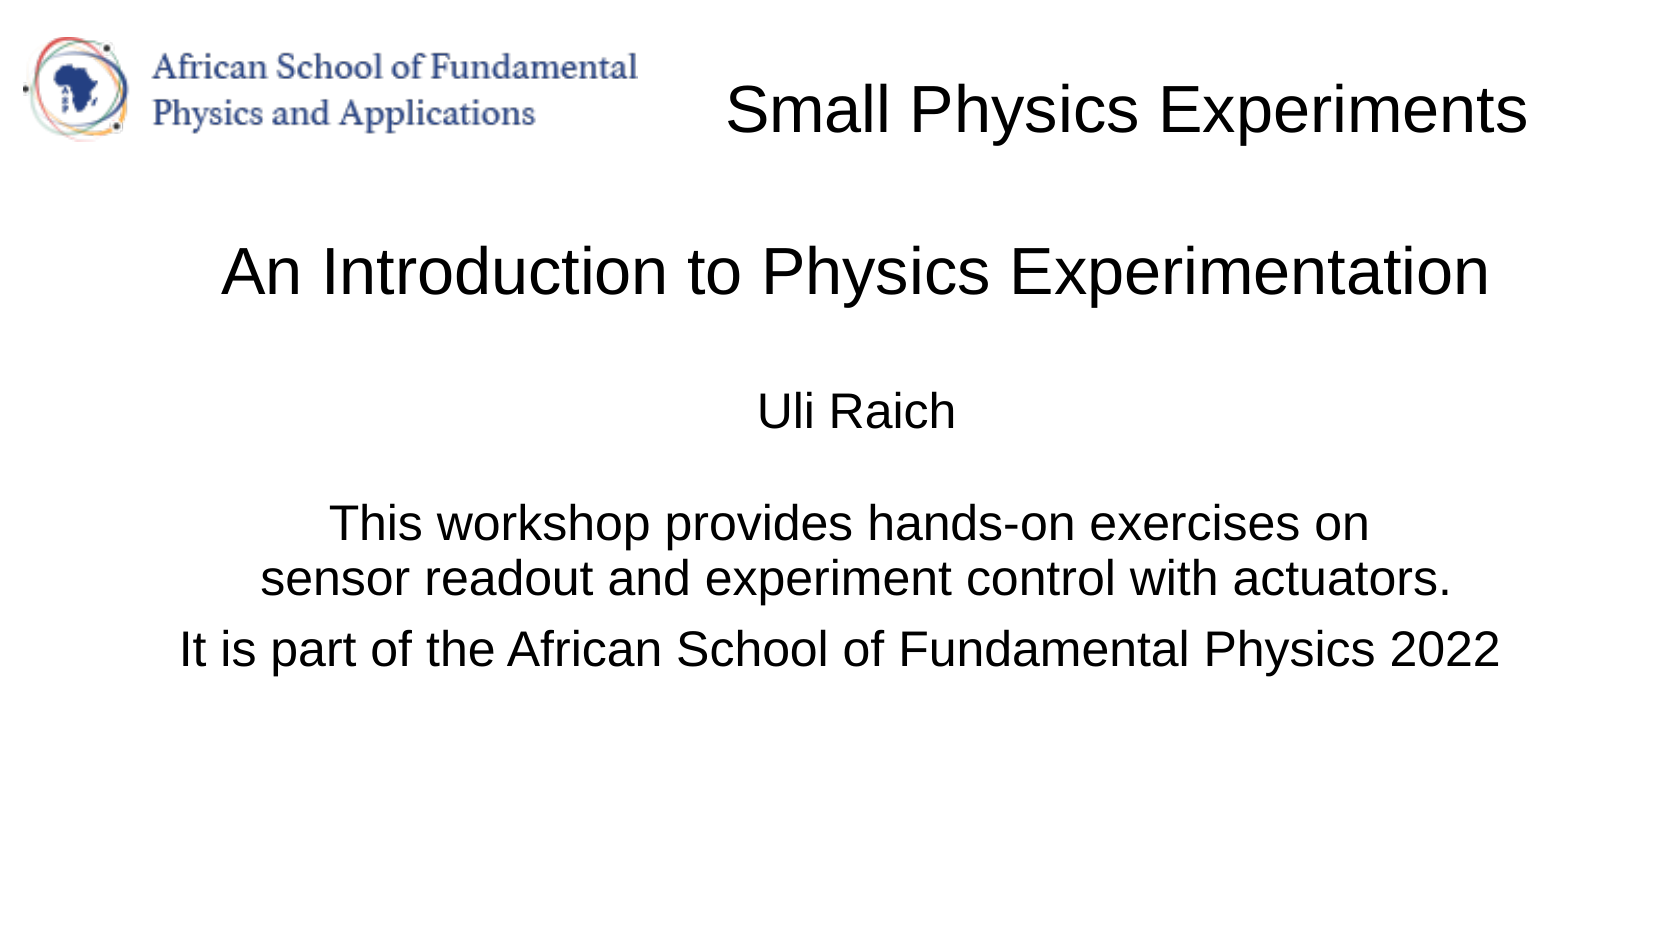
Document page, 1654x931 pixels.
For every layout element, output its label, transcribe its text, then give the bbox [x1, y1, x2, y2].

subtitle An Introduction to Physics Experimentation Uli Raich This workshop provides hands-on exercises on sensor readout and experiment control with actuators. It is part of the African School of Fundamental Physics 2022 [112, 225, 1601, 765]
title Small Physics Experiments [679, 32, 1576, 188]
picture [23, 37, 638, 142]
